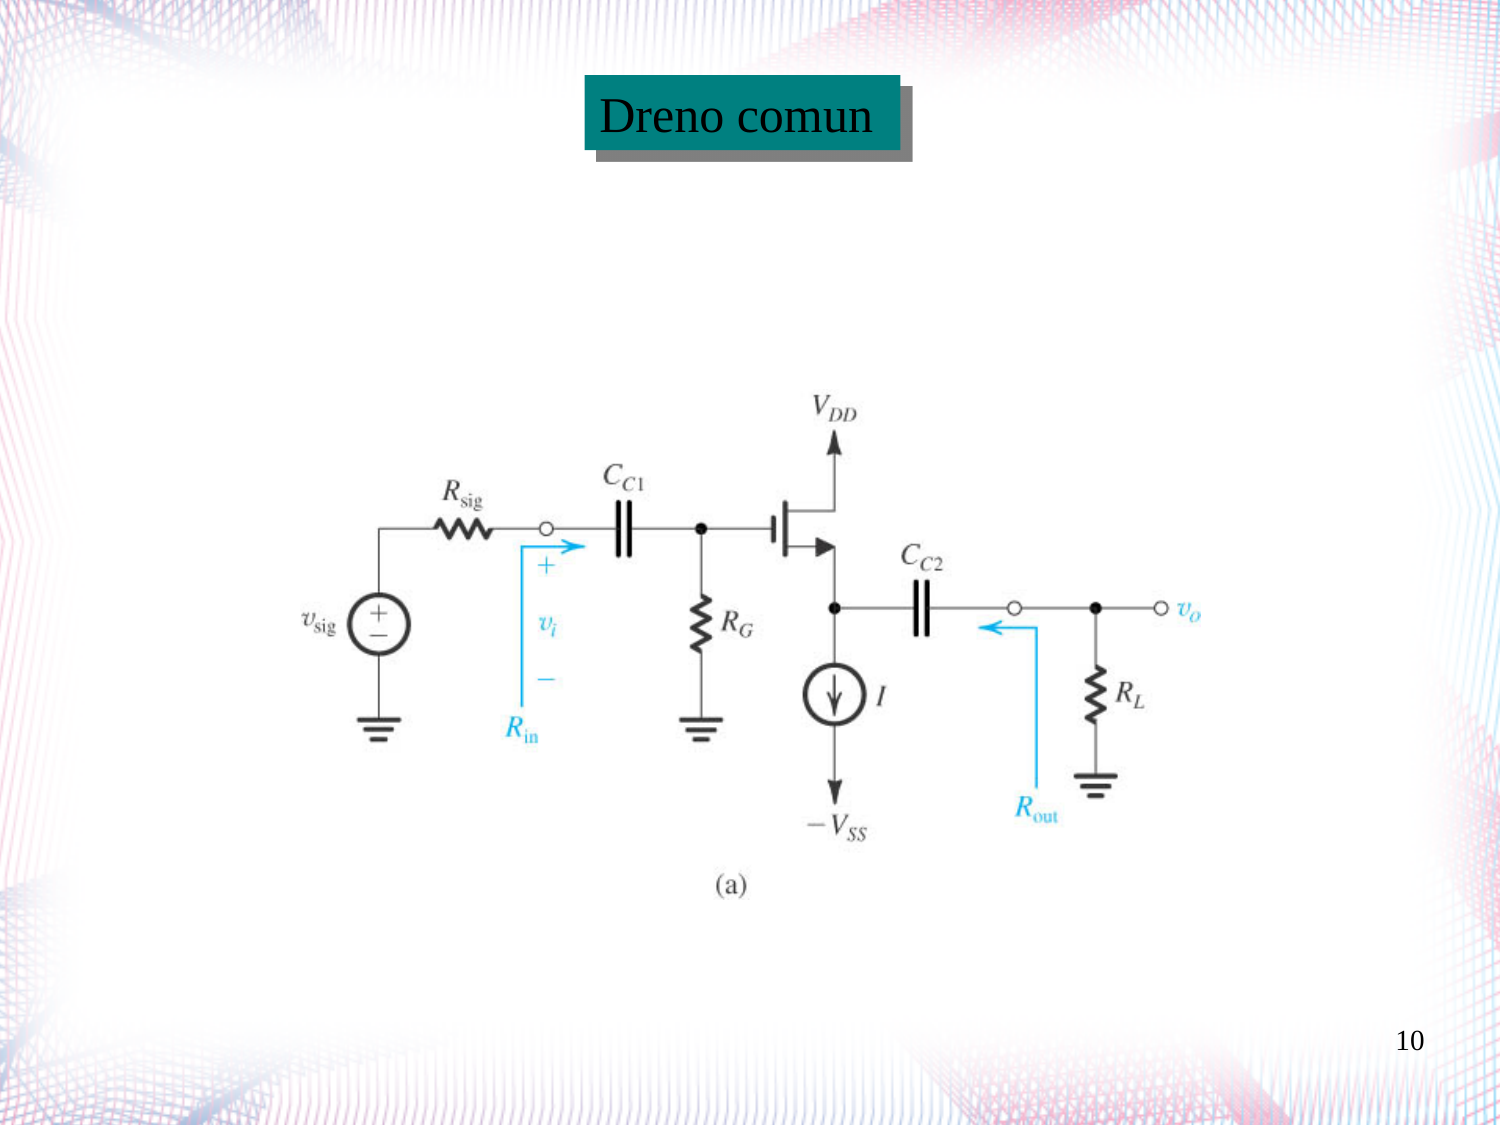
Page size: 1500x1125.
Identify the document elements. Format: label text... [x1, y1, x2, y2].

picture [0, 0, 1500, 1125]
text_box Dreno comun [584, 75, 901, 151]
